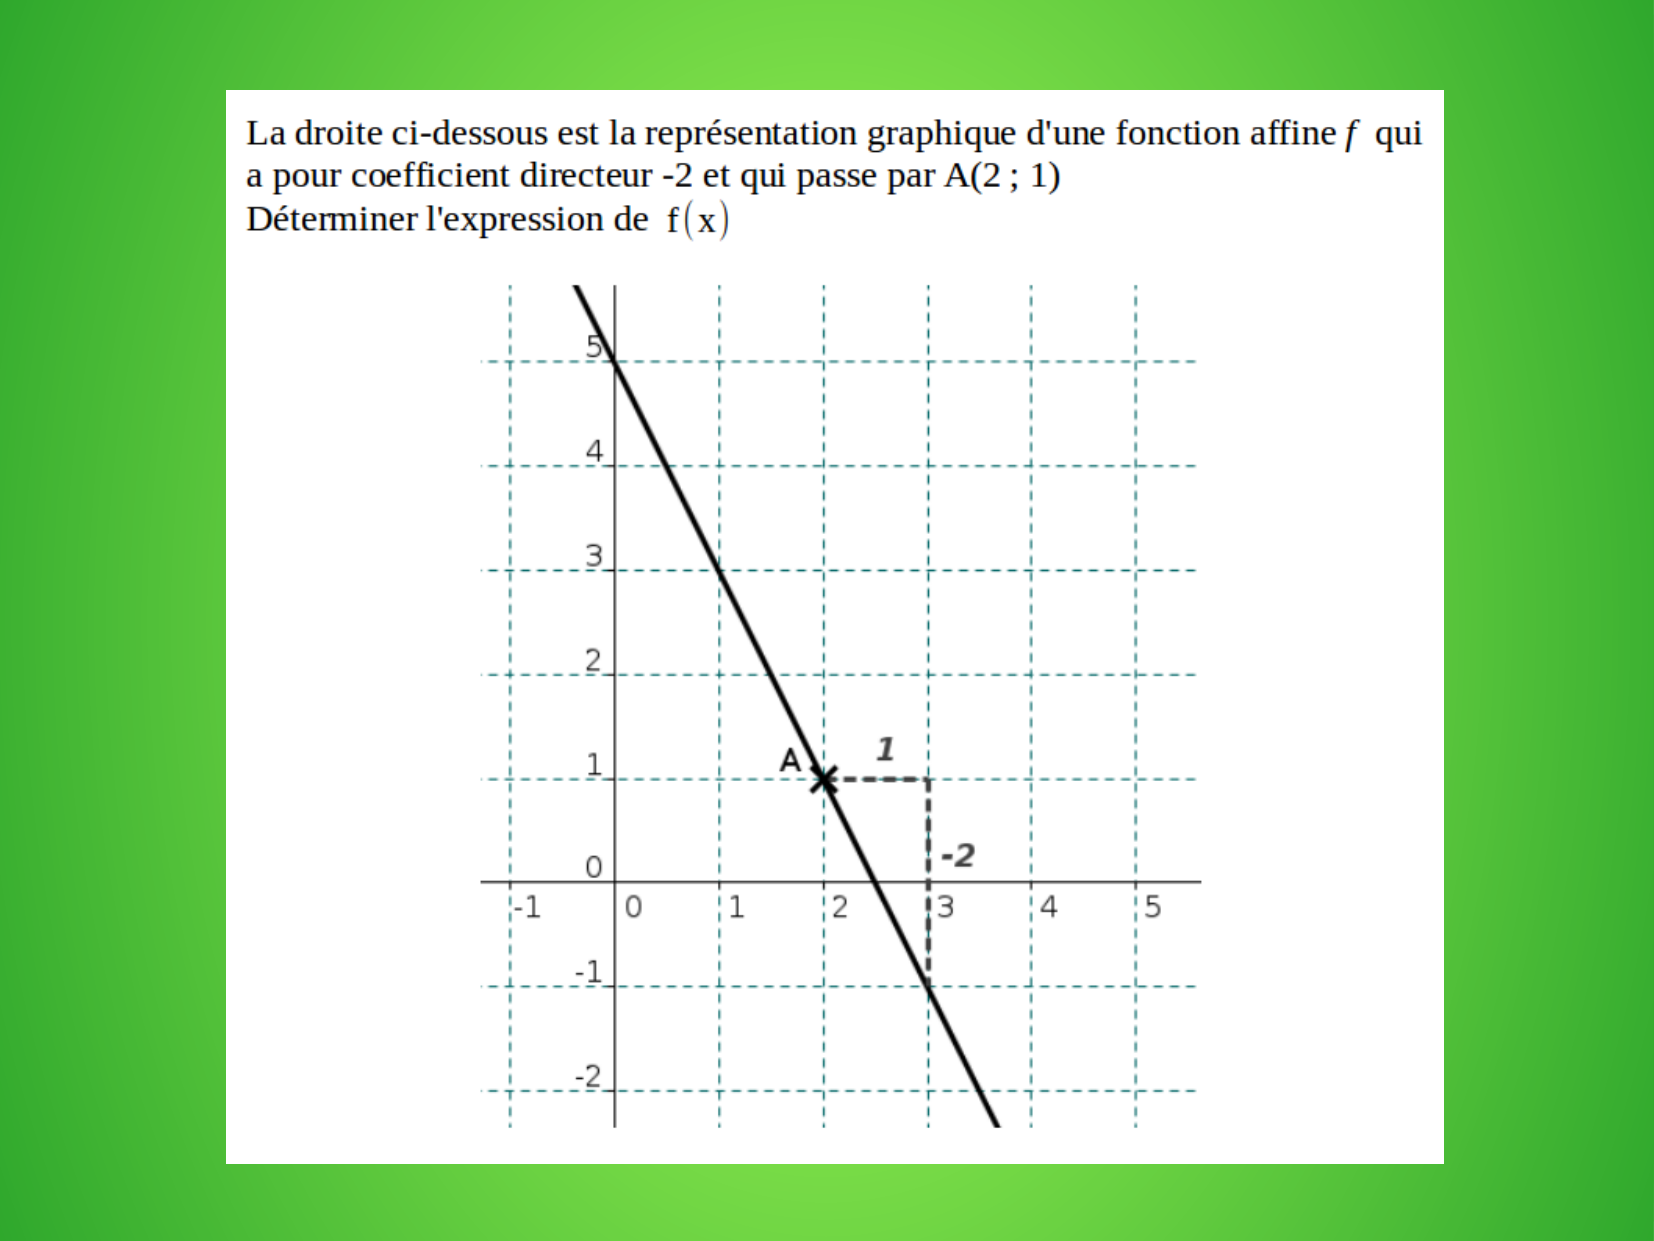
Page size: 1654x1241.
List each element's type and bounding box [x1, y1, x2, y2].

picture [226, 90, 1444, 1165]
